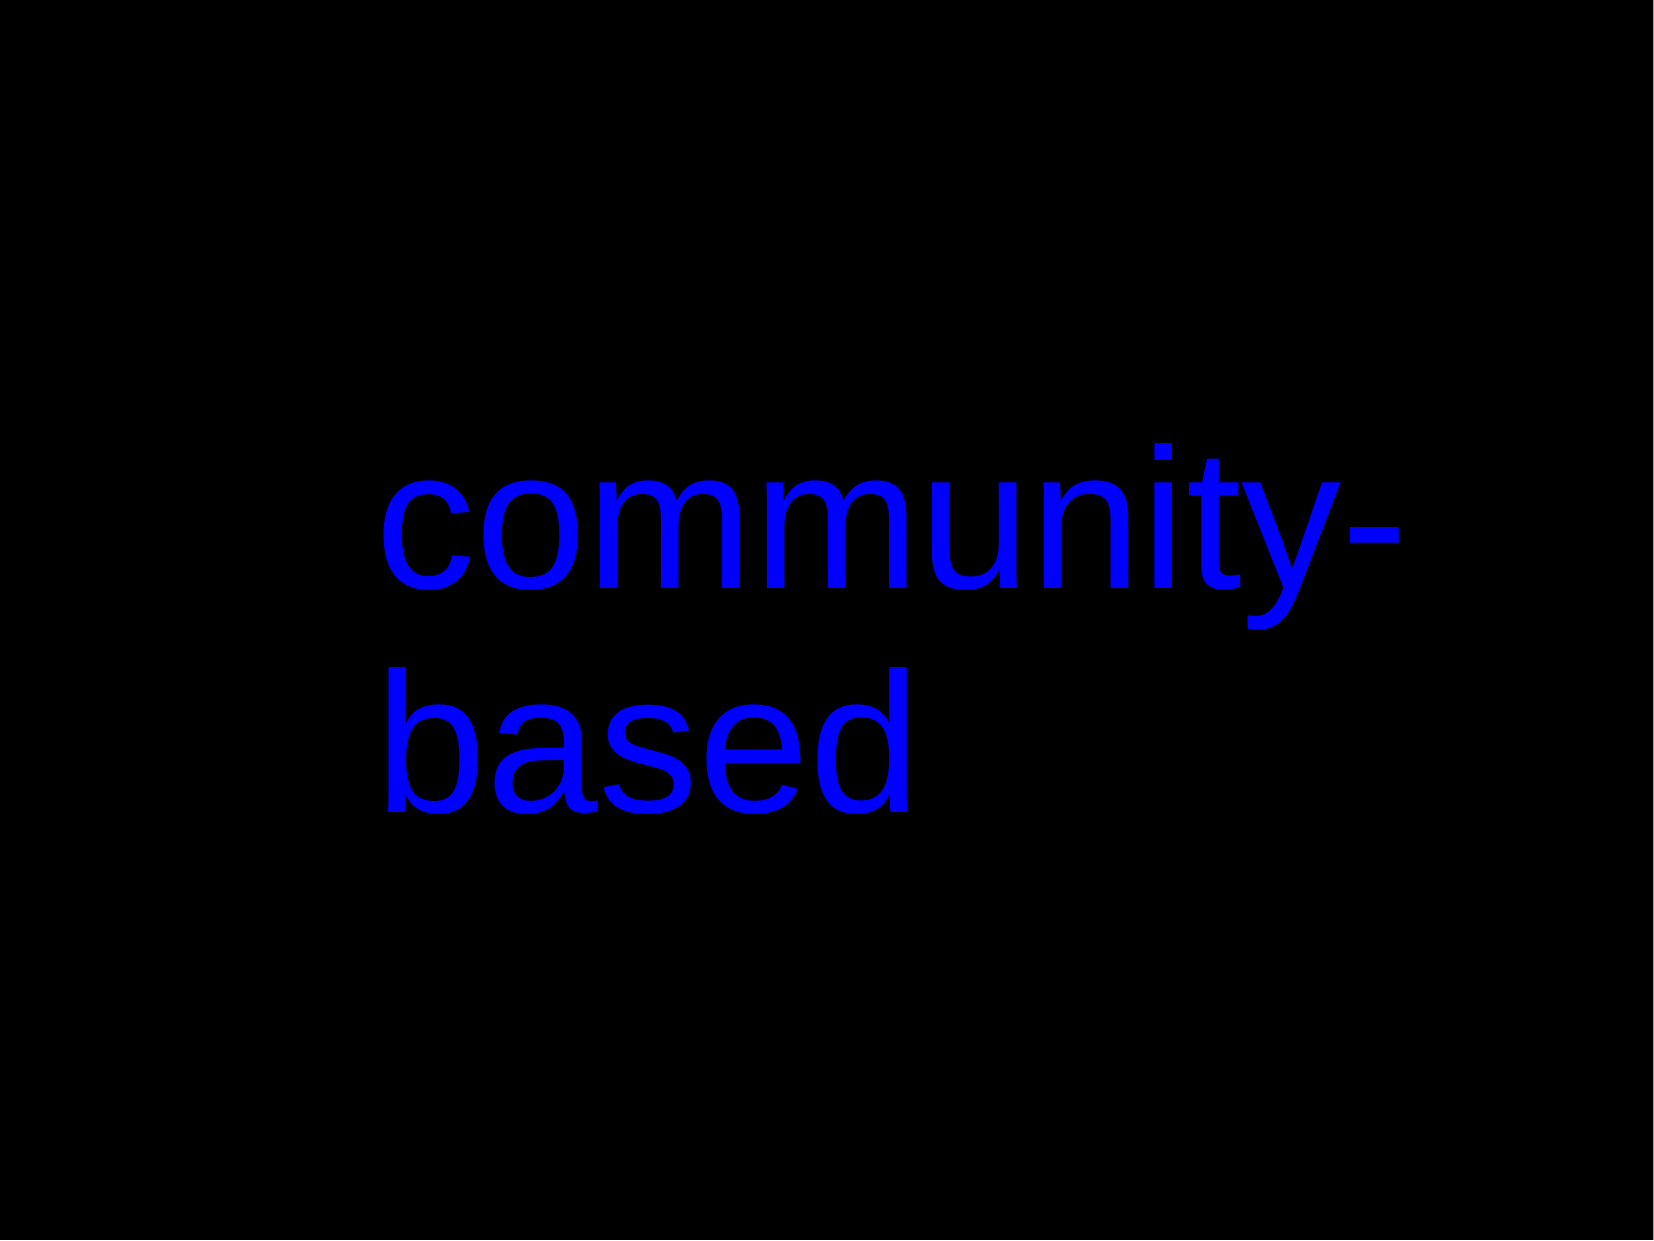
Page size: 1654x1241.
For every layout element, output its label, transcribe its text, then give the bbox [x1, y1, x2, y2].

text_box community- based [360, 400, 1426, 863]
